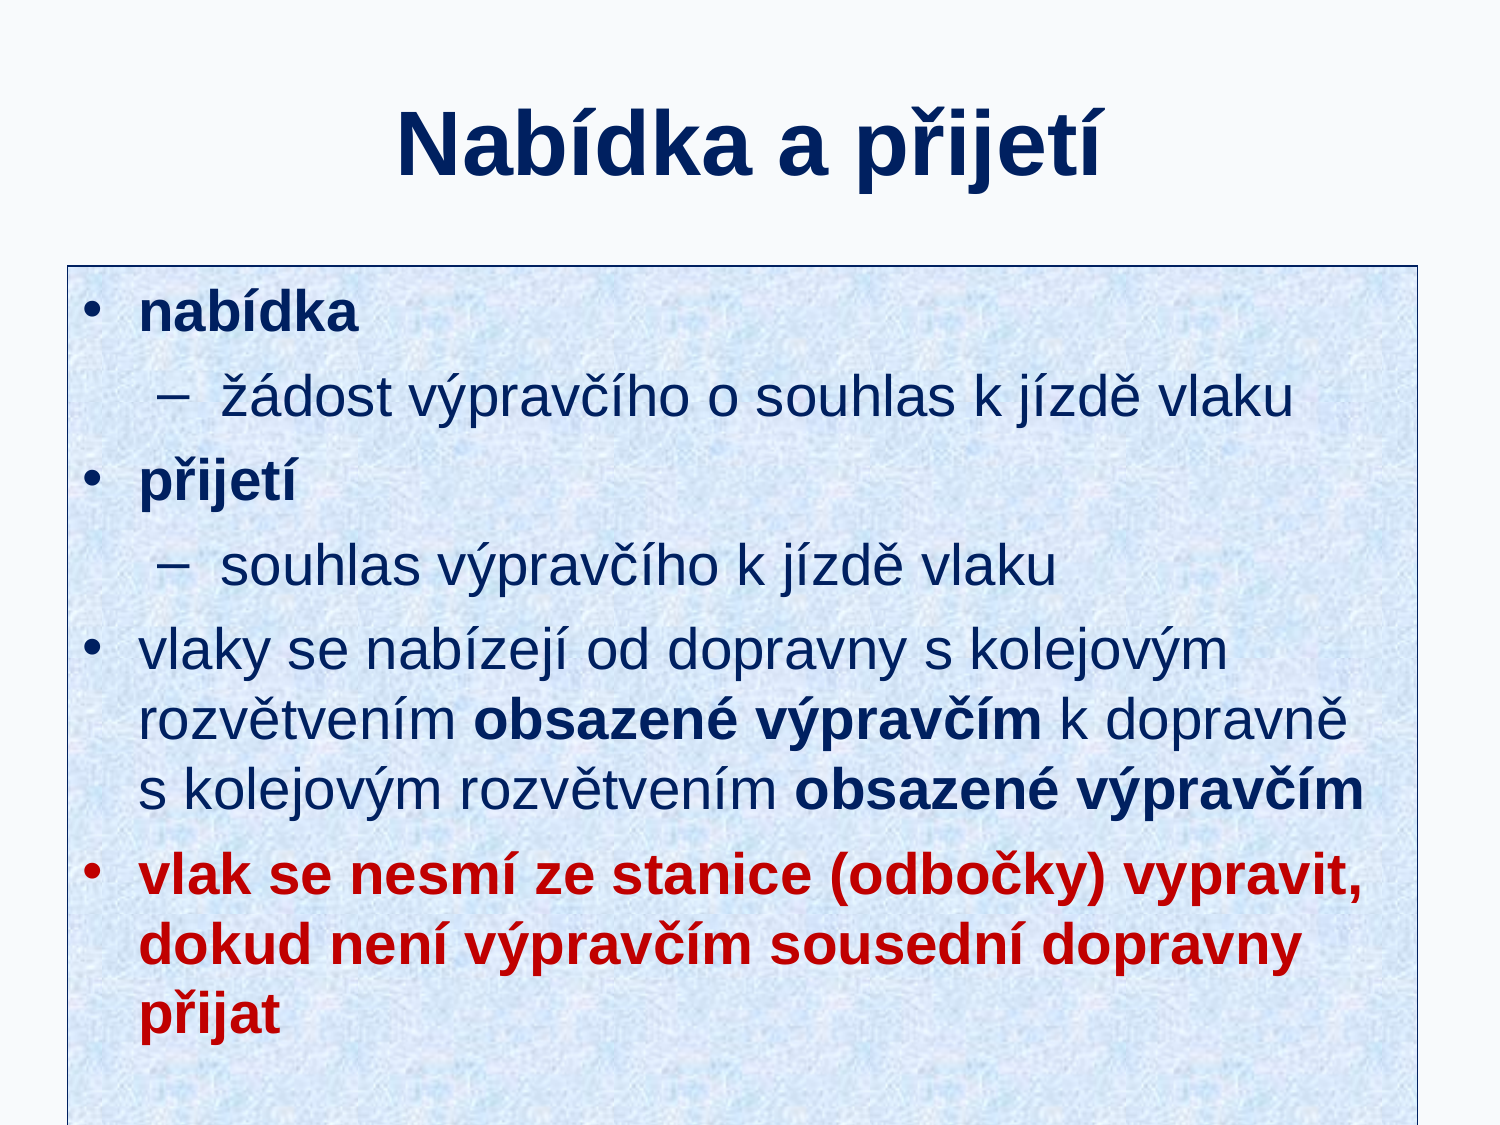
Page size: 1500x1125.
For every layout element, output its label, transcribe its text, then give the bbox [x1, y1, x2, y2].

title Nabídka a přijetí [75, 45, 1426, 233]
list nabídka žádost výpravčího o souhlas k jízdě vlaku přijetí souhlas výpravčího k jízdě vlaku vlaky se nabízejí od dopravny s kolejovým rozvětvením obsazené výpravčím k dopravně s kolejovým rozvětvením obsazené výpravčím vlak se nesmí ze stanice (odbočky) vypravit, dokud není výpravčím sousední dopravny přijat [67, 265, 1418, 1125]
